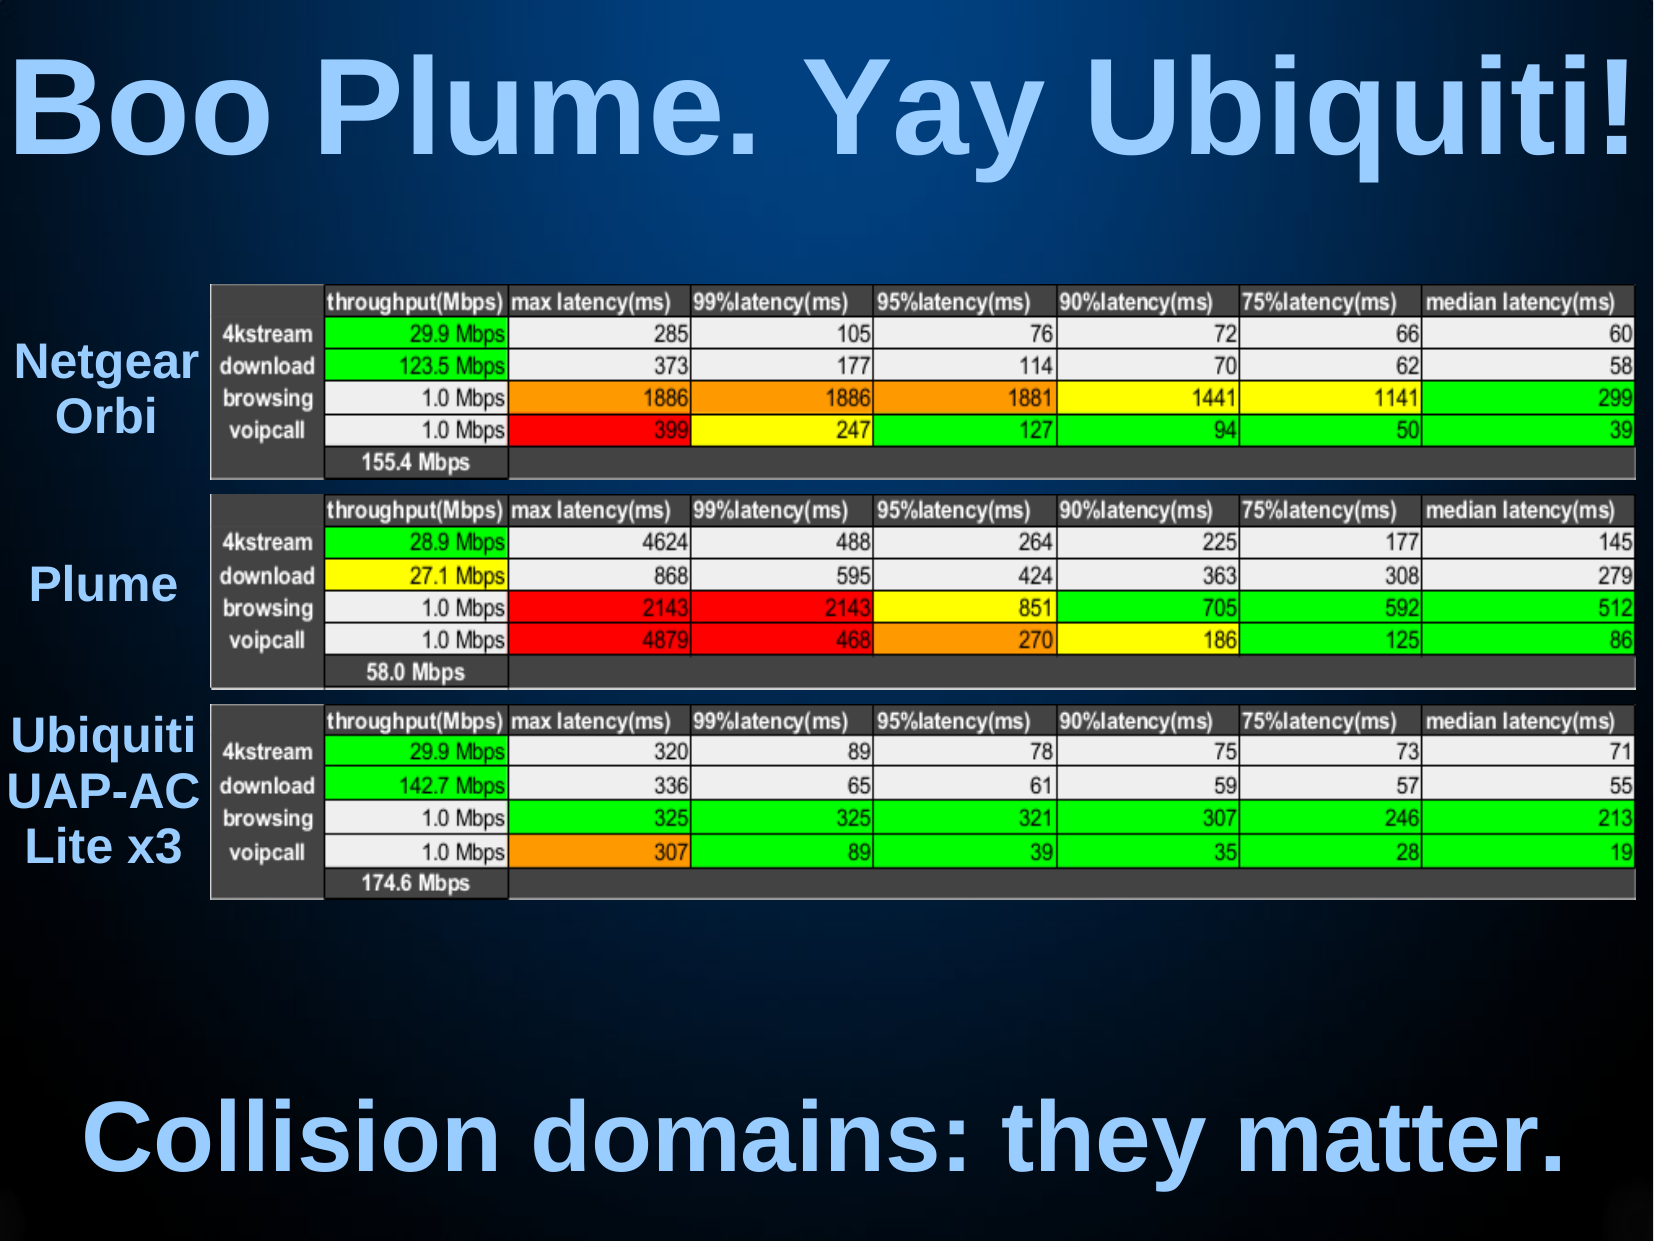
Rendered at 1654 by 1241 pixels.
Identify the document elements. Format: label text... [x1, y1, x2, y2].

title Boo Plume. Yay Ubiquiti! [0, 2, 1651, 211]
title Plume [0, 480, 207, 687]
title Ubiquiti UAP-AC Lite x3 [0, 687, 207, 895]
title Collision domains: they matter. [0, 1033, 1651, 1241]
picture [0, 0, 1654, 1241]
title Netgear Orbi [3, 285, 211, 493]
